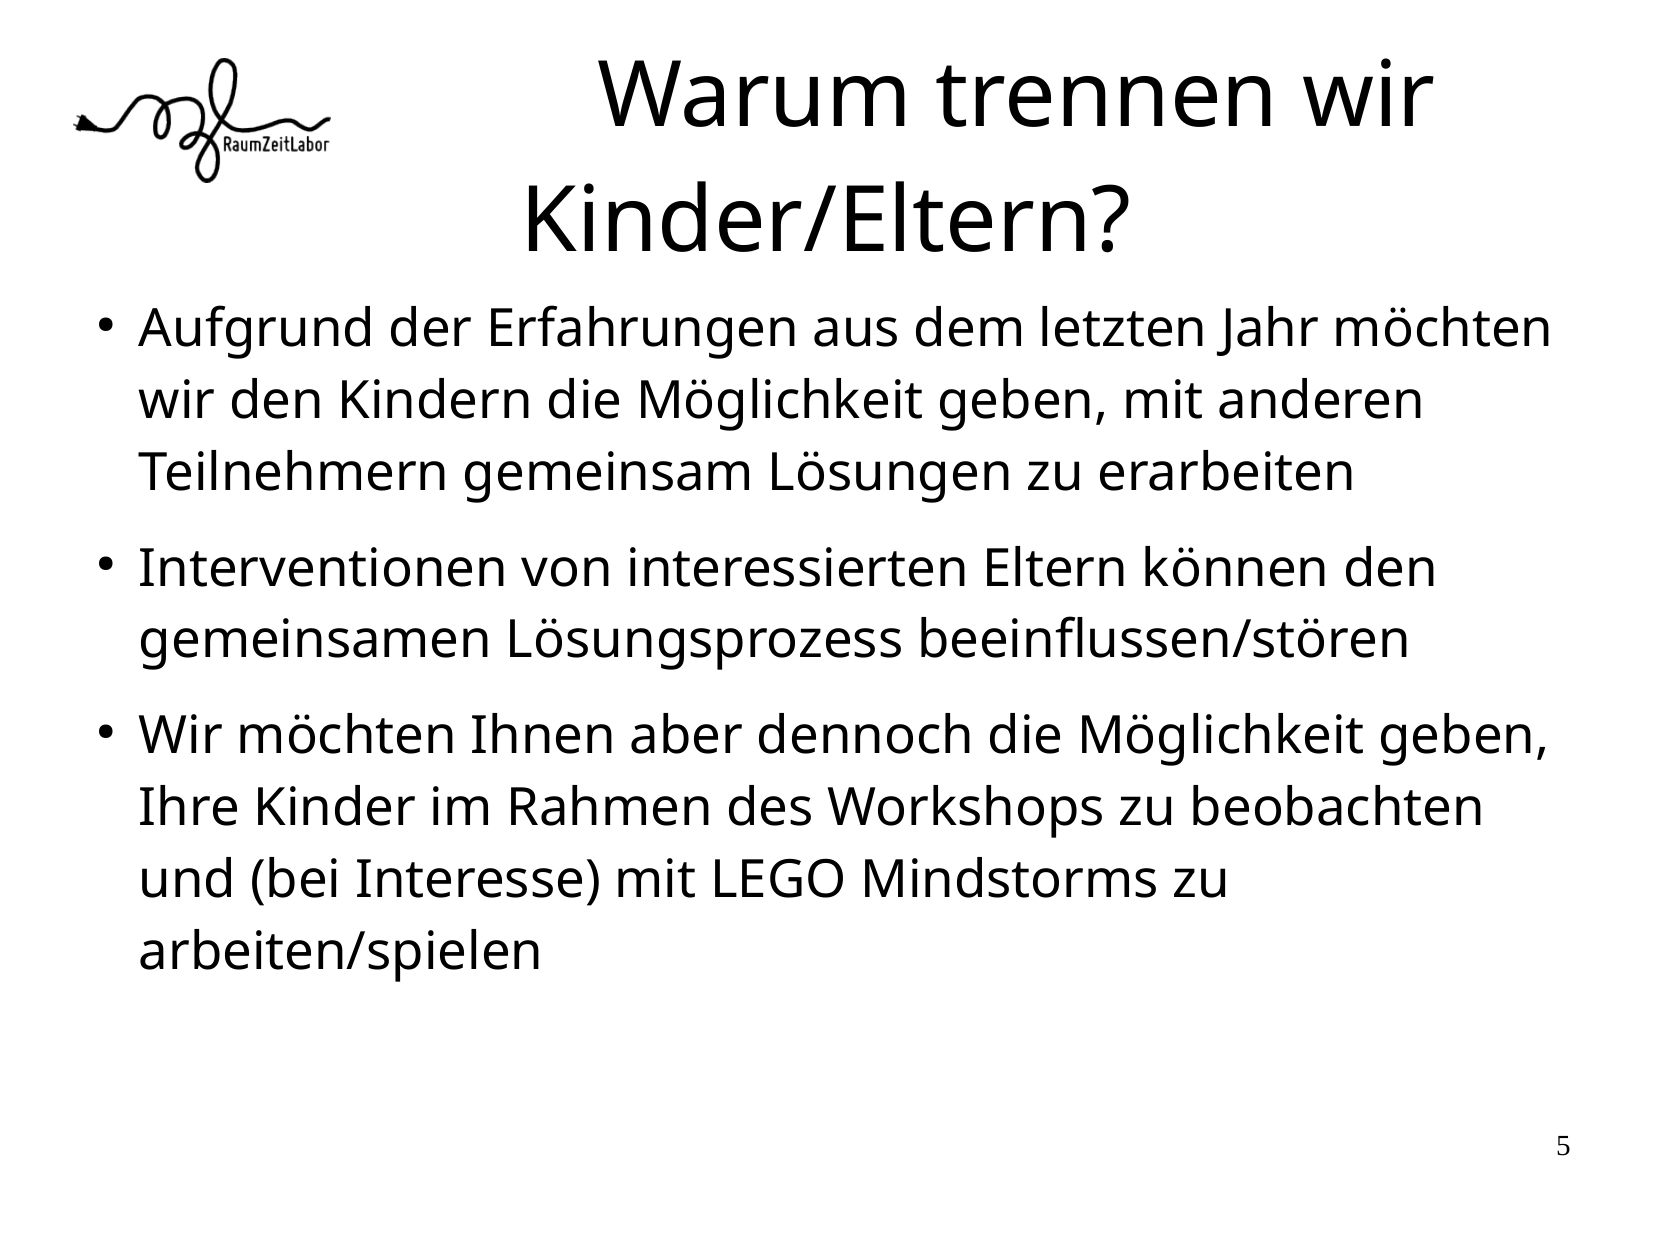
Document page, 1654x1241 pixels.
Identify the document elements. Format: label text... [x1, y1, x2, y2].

picture [73, 58, 331, 183]
list Aufgrund der Erfahrungen aus dem letzten Jahr möchten wir den Kindern die Möglichkeit geben, mit anderen Teilnehmern gemeinsam Lösungen zu erarbeiten Interventionen von interessierten Eltern können den gemeinsamen Lösungsprozess beeinflussen/stören Wir möchten Ihnen aber dennoch die Möglichkeit geben, Ihre Kinder im Rahmen des Workshops zu beobachten und (bei Interesse) mit LEGO Mindstorms zu arbeiten/spielen [82, 290, 1571, 1010]
title Warum trennen wir Kinder/Eltern? [82, 49, 1571, 257]
